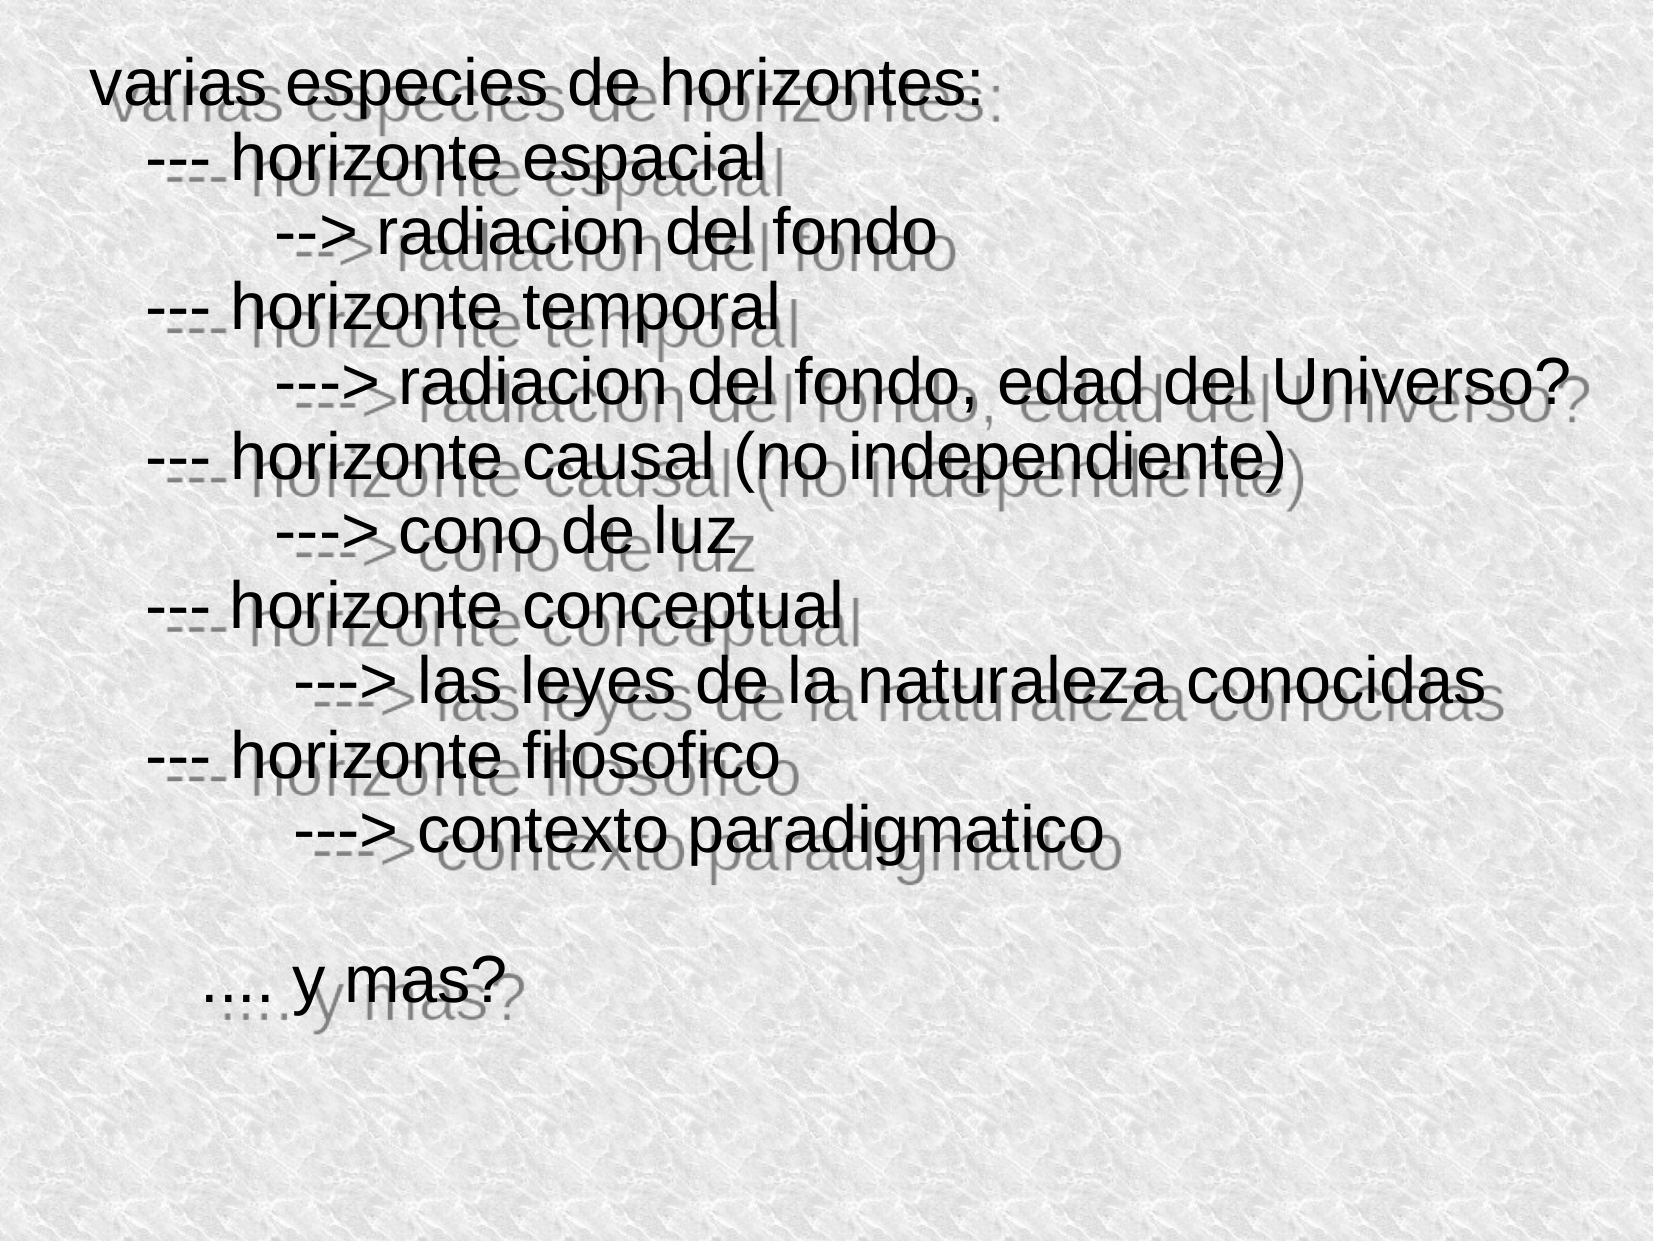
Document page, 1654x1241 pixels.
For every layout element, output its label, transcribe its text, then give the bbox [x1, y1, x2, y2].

picture [0, 0, 1654, 1241]
text_box varias especies de horizontes: --- horizonte espacial --> radiacion del fondo --- horizonte temporal ---> radiacion del fondo, edad del Universo? --- horizonte causal (no independiente) ---> cono de luz --- horizonte conceptual ---> las leyes de la naturaleza conocidas --- horizonte filosofico ---> contexto paradigmatico .... y mas? [75, 37, 1588, 1132]
